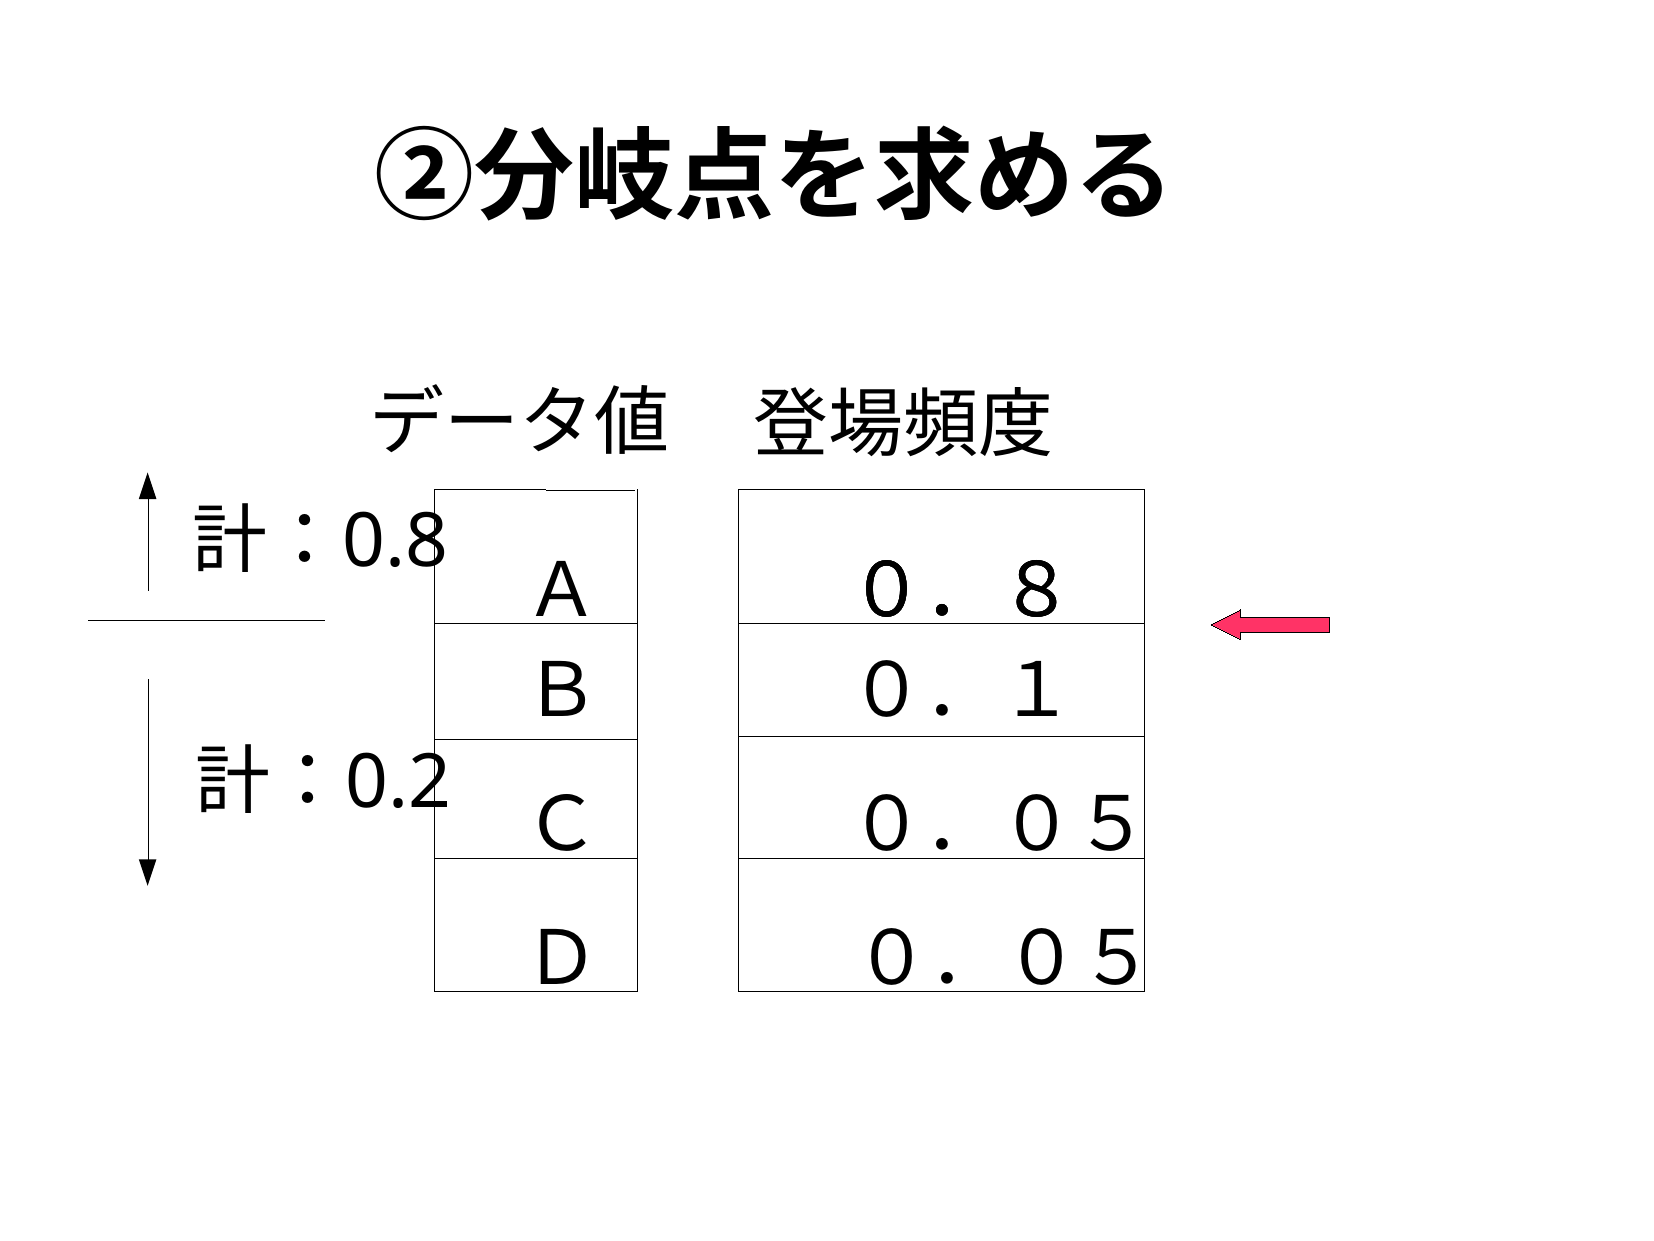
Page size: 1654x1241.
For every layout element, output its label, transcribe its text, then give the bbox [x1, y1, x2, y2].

text_box Ｃ [434, 756, 615, 871]
text_box ０．０５ [840, 890, 1170, 1004]
text_box 計：0.8 [177, 472, 468, 587]
text_box Ｄ [434, 890, 615, 1004]
text_box ０．１ [834, 622, 1090, 737]
text_box ０．８ [834, 521, 1090, 622]
text_box 登場頻度 [738, 355, 1152, 470]
text_box 計：0.2 [181, 712, 471, 827]
text_box ０．０５ [834, 756, 1165, 871]
text_box データ値 [354, 354, 738, 469]
text_box Ａ [434, 521, 615, 622]
text_box ②分岐点を求める [359, 88, 1188, 204]
text_box [1211, 609, 1330, 640]
text_box Ｂ [434, 622, 615, 737]
